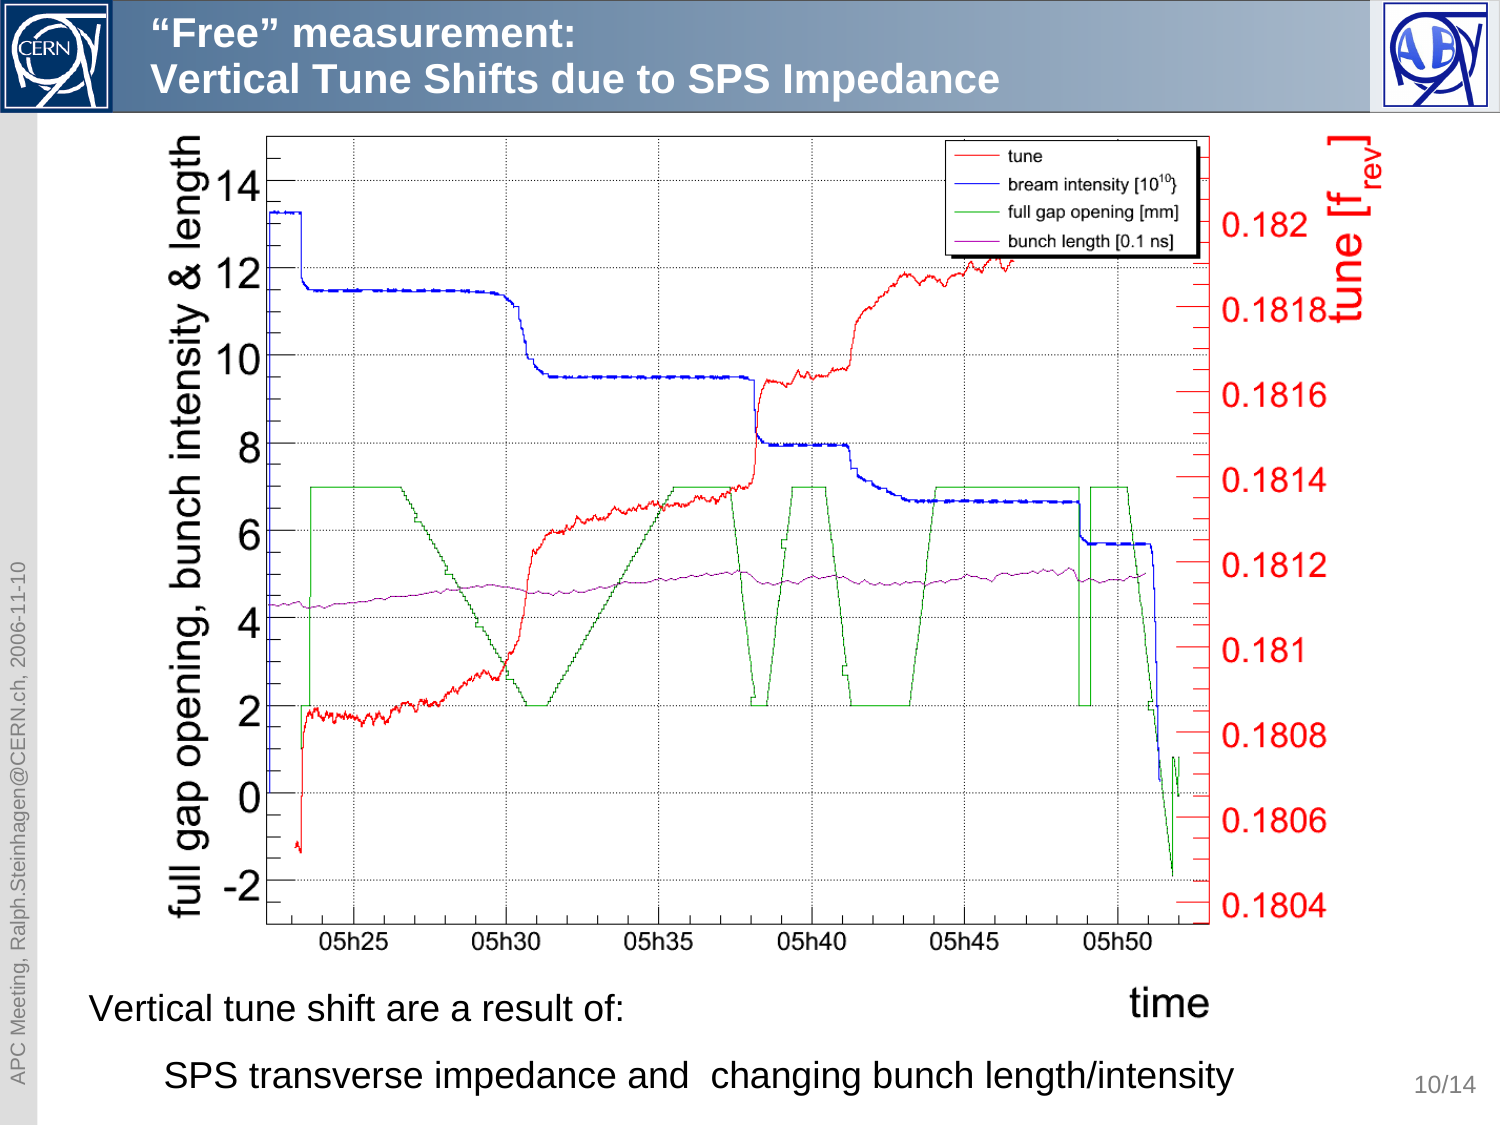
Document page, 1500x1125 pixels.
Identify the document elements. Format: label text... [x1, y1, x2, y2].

title “Free” measurement: Vertical Tune Shifts due to SPS Impedance [150, 0, 1201, 113]
picture [141, 118, 1398, 986]
picture [1382, 1, 1489, 108]
list Vertical tune shift are a result of: SPS transverse impedance and changing bunch length/intensity [88, 986, 1439, 1097]
picture [0, 0, 113, 113]
